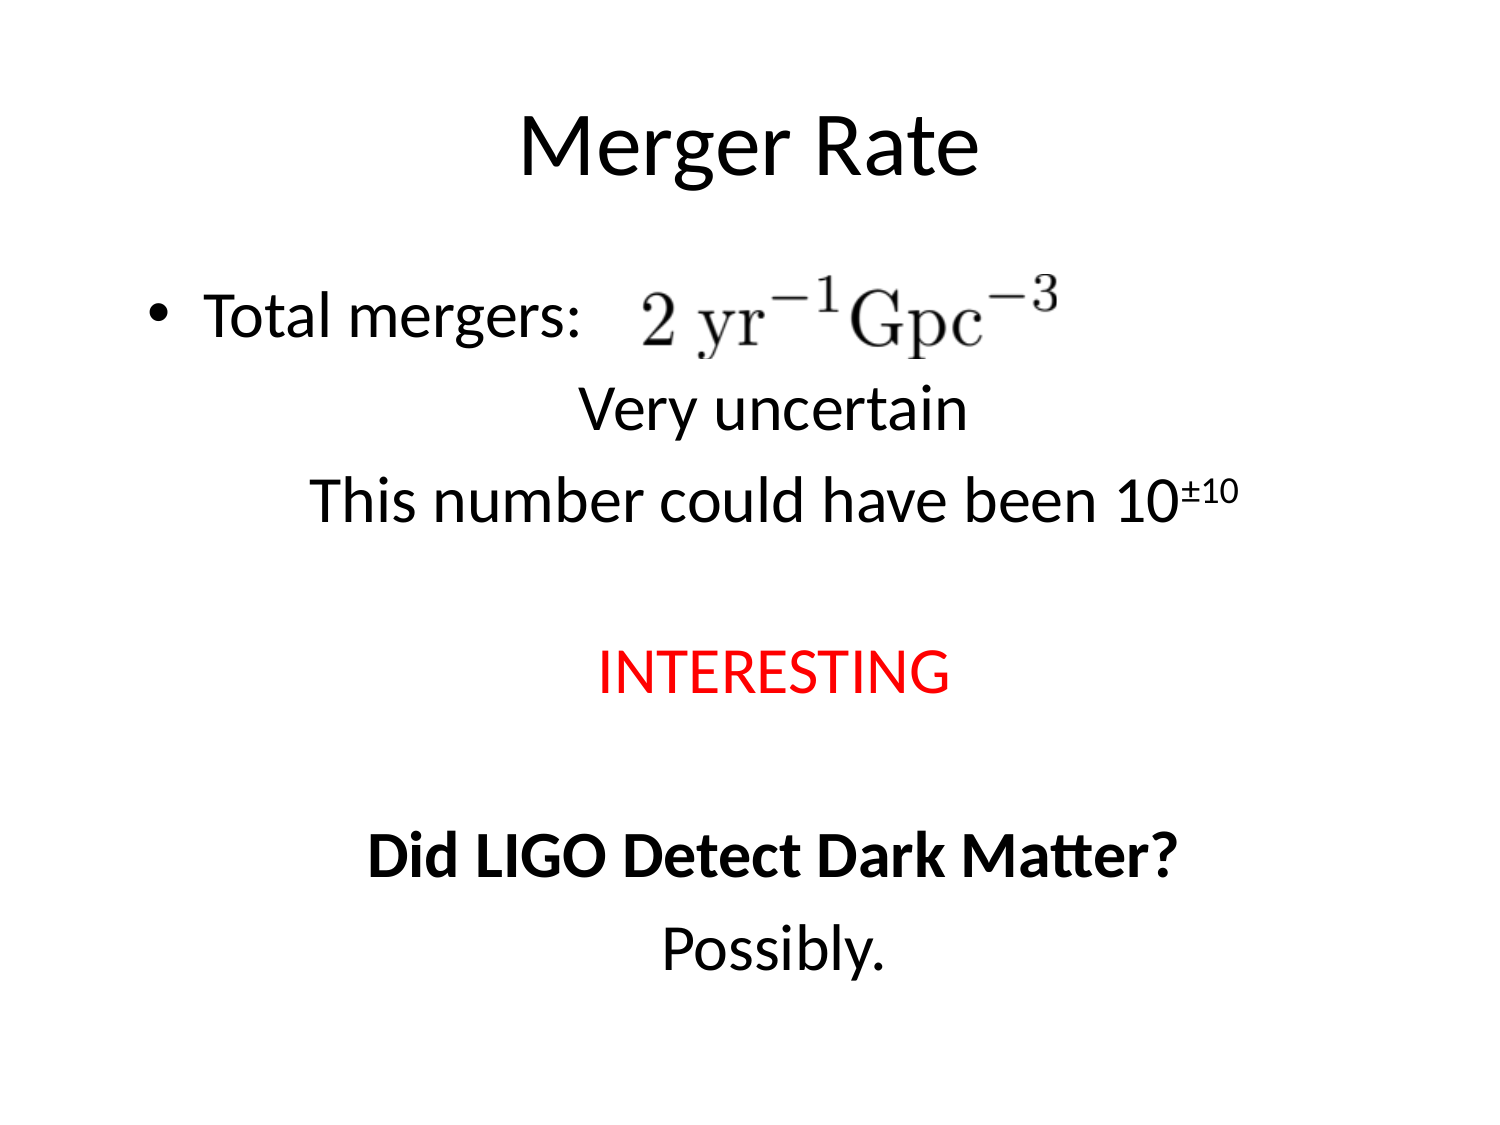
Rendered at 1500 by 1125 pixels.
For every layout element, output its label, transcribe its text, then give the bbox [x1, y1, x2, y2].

picture [642, 274, 1057, 359]
title Merger Rate [75, 45, 1425, 233]
list Total mergers: Very uncertain This number could have been 10±10 INTERESTING Did LIGO Detect Dark Matter? Possibly. [132, 264, 1416, 996]
